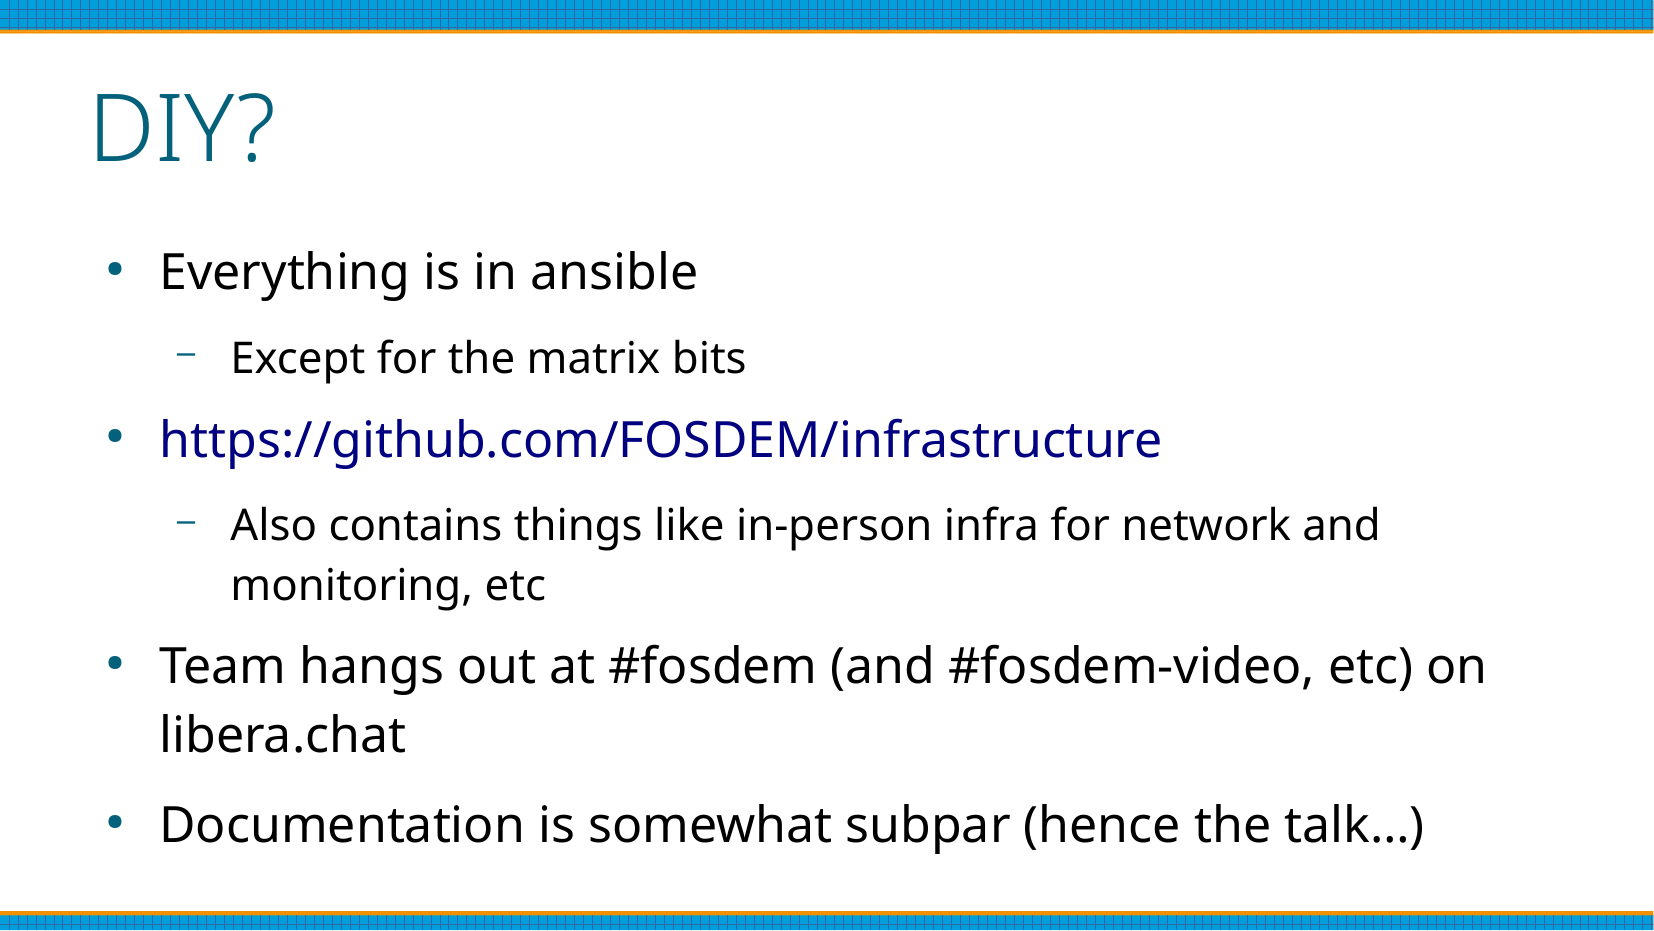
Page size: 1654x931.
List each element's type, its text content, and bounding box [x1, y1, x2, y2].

list Everything is in ansible Except for the matrix bits https://github.com/FOSDEM/infrastructure Also contains things like in-person infra for network and monitoring, etc Team hangs out at #fosdem (and #fosdem-video, etc) on libera.chat Documentation is somewhat subpar (hence the talk…) [88, 236, 1565, 901]
title DIY? [88, 44, 1565, 207]
